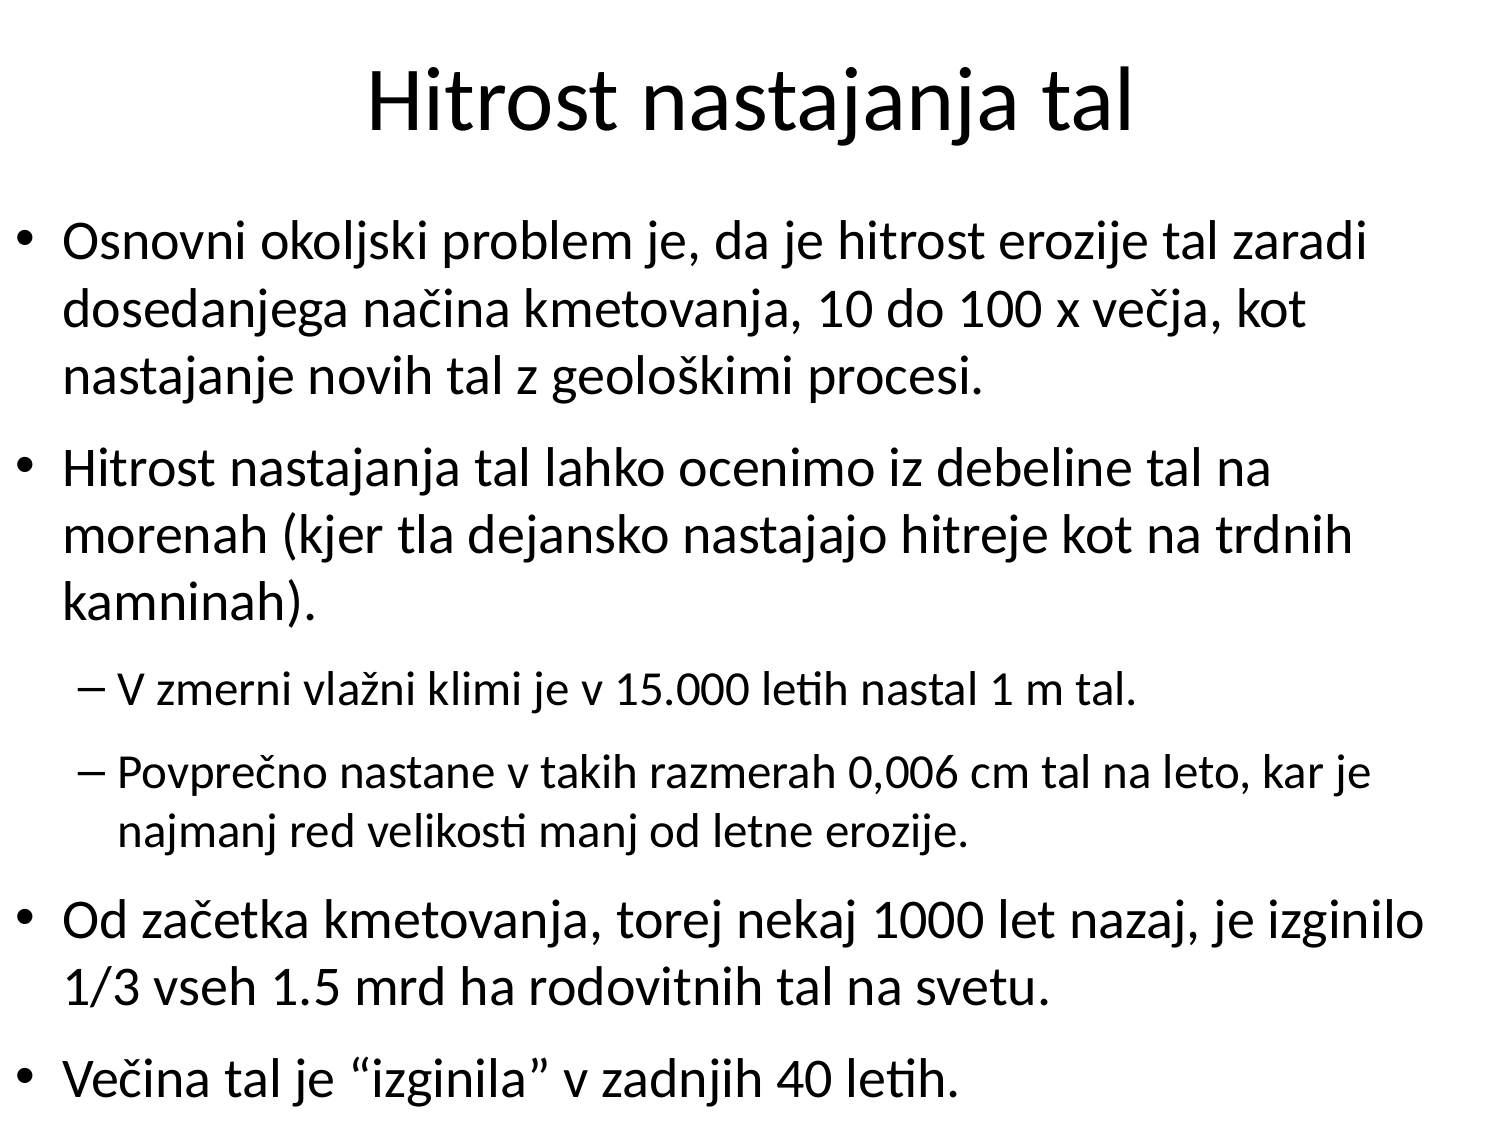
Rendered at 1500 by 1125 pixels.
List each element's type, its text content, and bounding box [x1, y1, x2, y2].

list Osnovni okoljski problem je, da je hitrost erozije tal zaradi dosedanjega načina kmetovanja, 10 do 100 x večja, kot nastajanje novih tal z geološkimi procesi. Hitrost nastajanja tal lahko ocenimo iz debeline tal na morenah (kjer tla dejansko nastajajo hitreje kot na trdnih kamninah). V zmerni vlažni klimi je v 15.000 letih nastal 1 m tal. Povprečno nastane v takih razmerah 0,006 cm tal na leto, kar je najmanj red velikosti manj od letne erozije. Od začetka kmetovanja, torej nekaj 1000 let nazaj, je izginilo 1/3 vseh 1.5 mrd ha rodovitnih tal na svetu. Večina tal je “izginila” v zadnjih 40 letih. [0, 196, 1500, 1125]
title Hitrost nastajanja tal [76, 0, 1427, 188]
